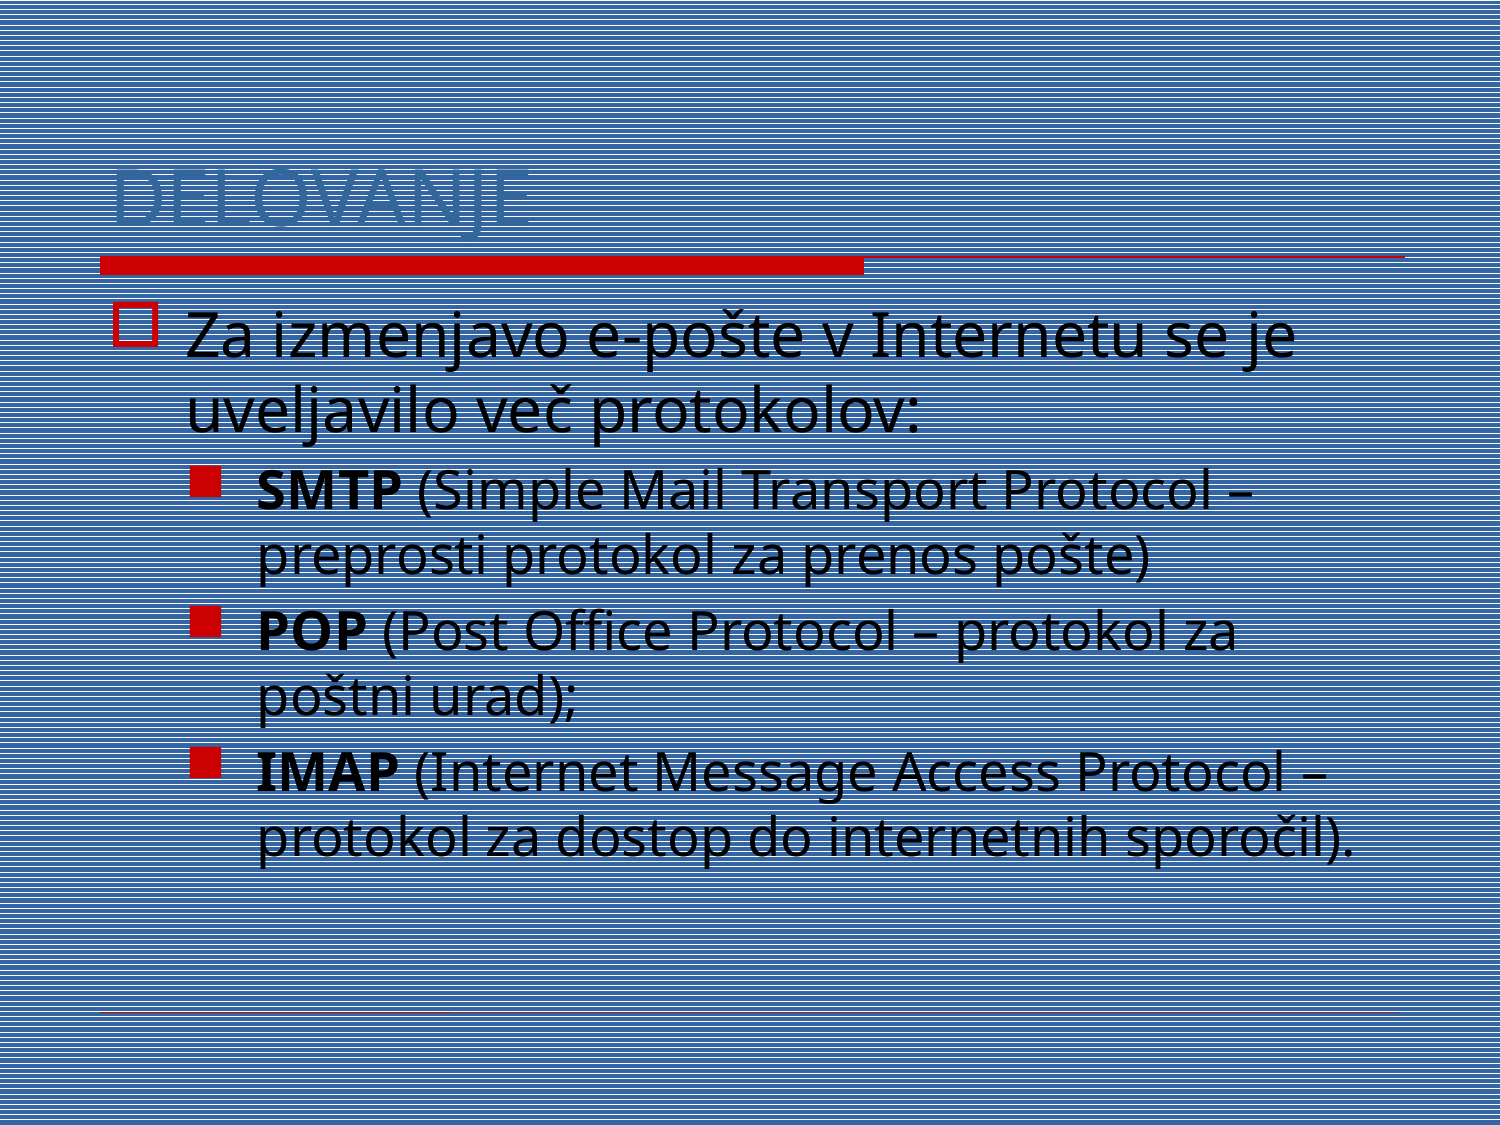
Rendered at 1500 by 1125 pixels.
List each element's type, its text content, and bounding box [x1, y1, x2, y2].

list Za izmenjavo e-pošte v Internetu se je uveljavilo več protokolov: SMTP (Simple Mail Transport Protocol – preprosti protokol za prenos pošte) POP (Post Office Protocol – protokol za poštni urad); IMAP (Internet Message Access Protocol – protokol za dostop do internetnih sporočil). [92, 287, 1406, 988]
title DELOVANJE [94, 50, 1407, 250]
